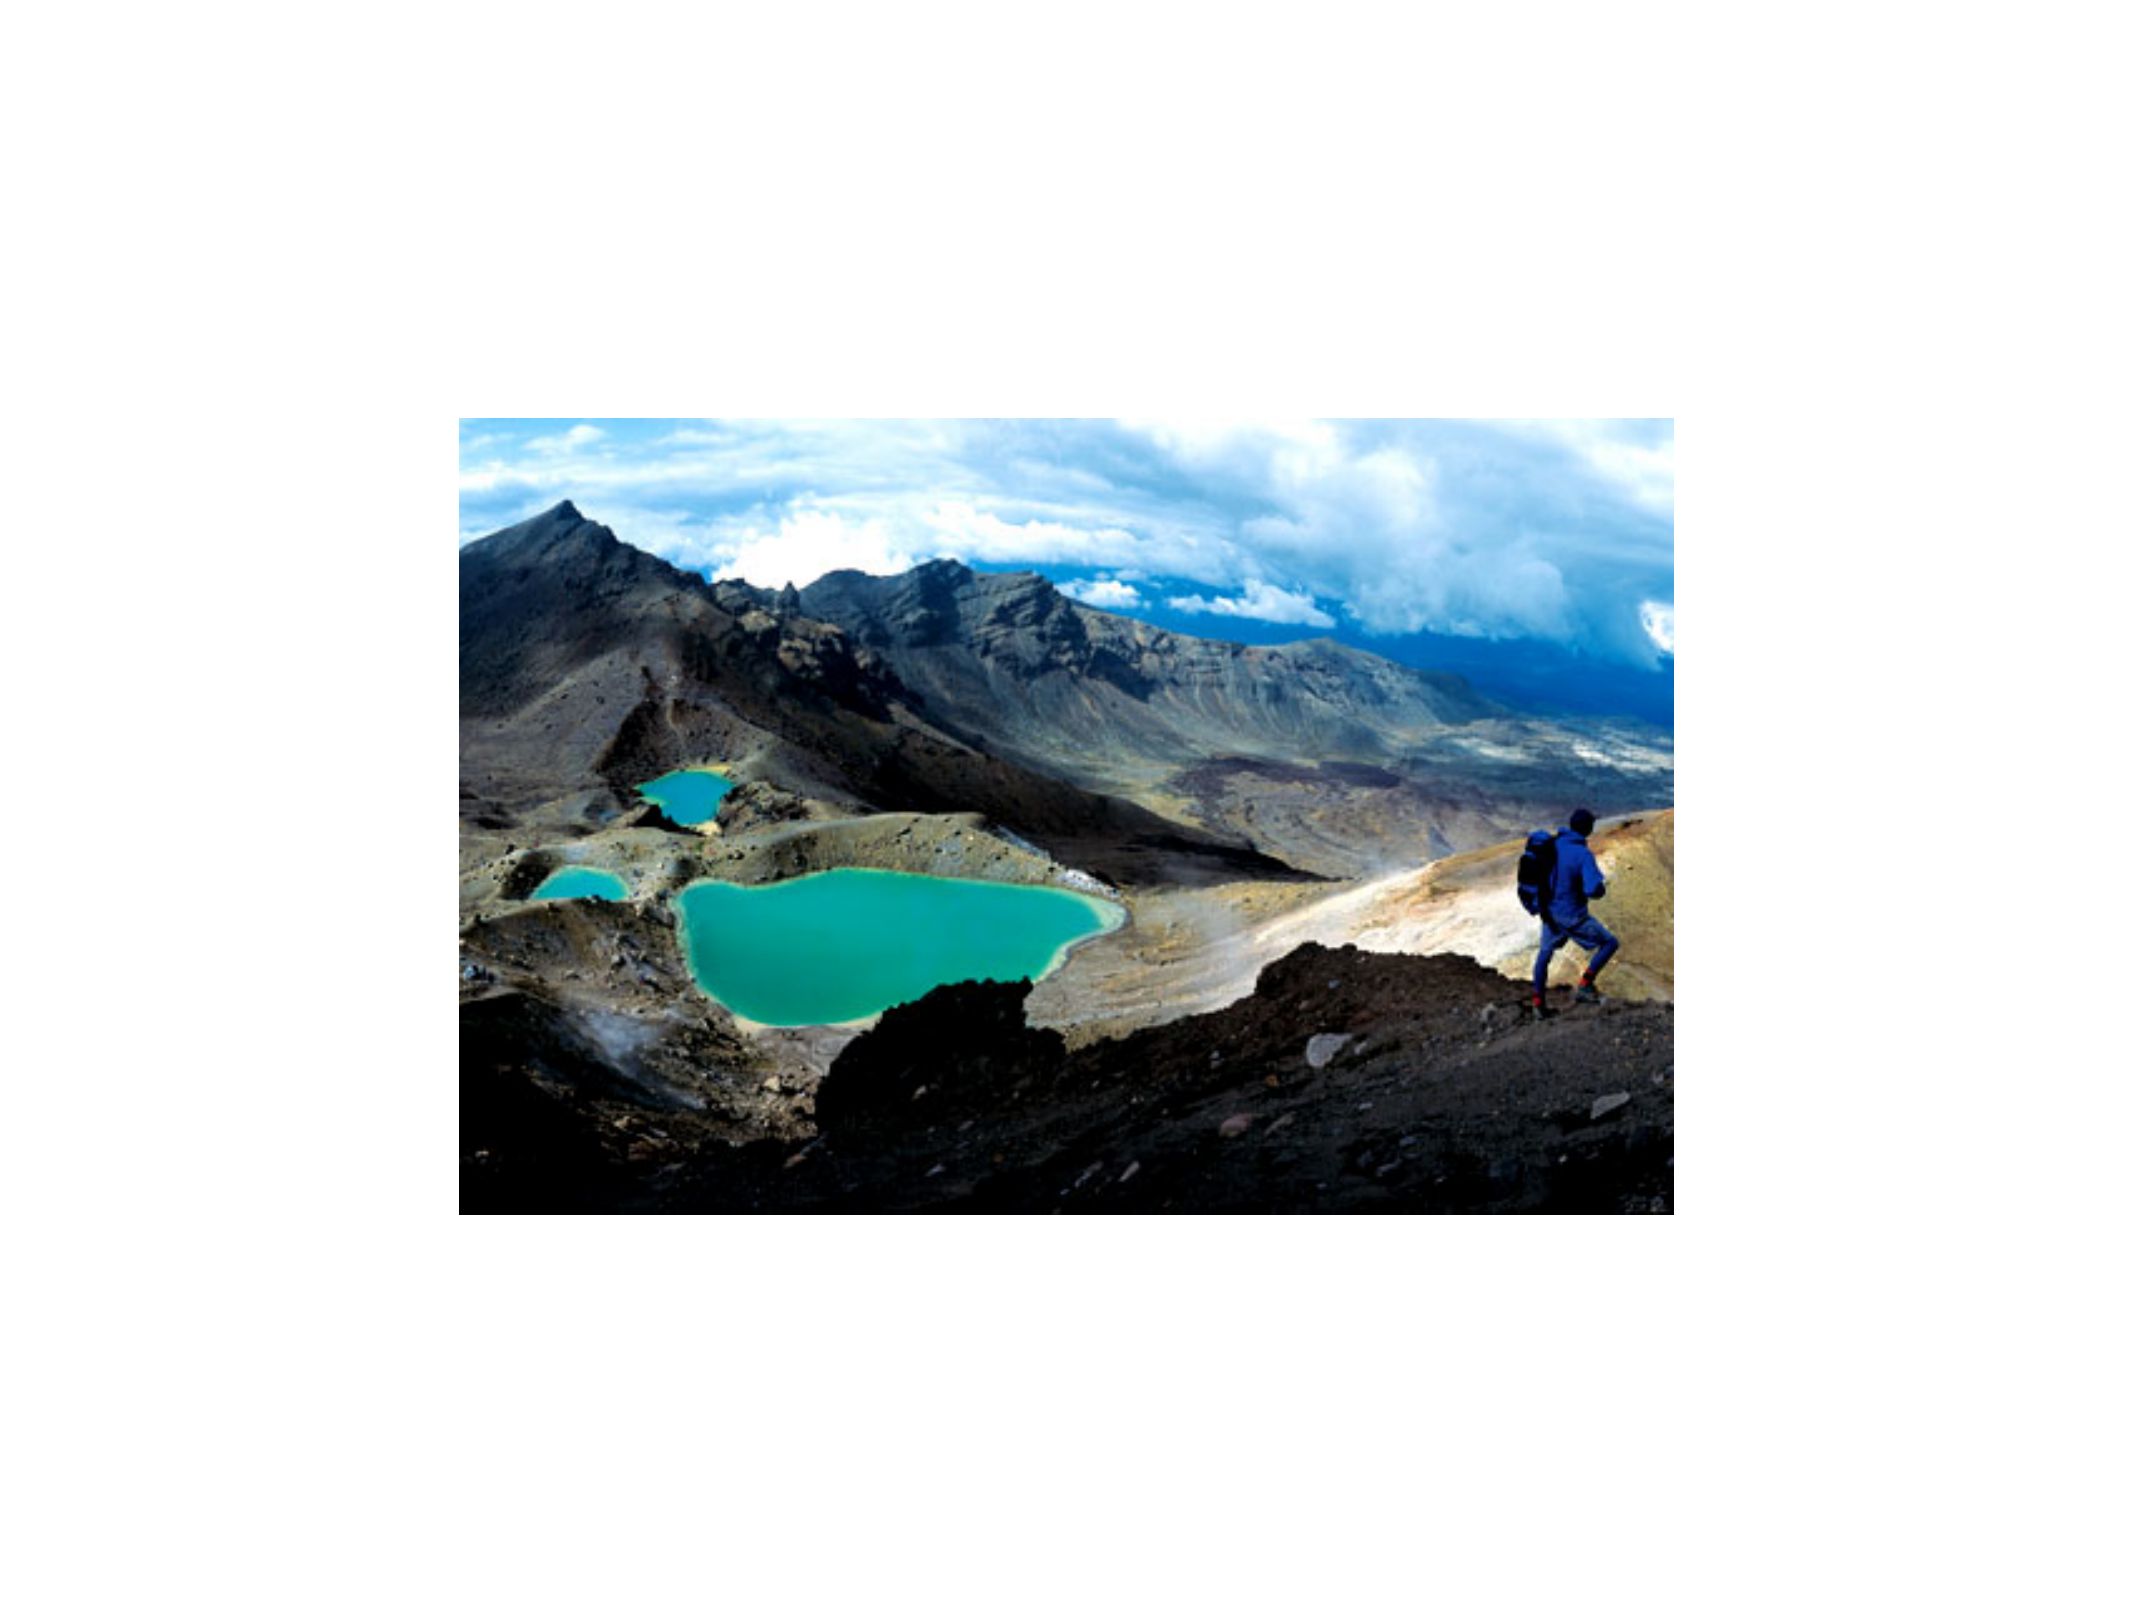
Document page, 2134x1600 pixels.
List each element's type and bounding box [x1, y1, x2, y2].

picture [459, 418, 1674, 1215]
